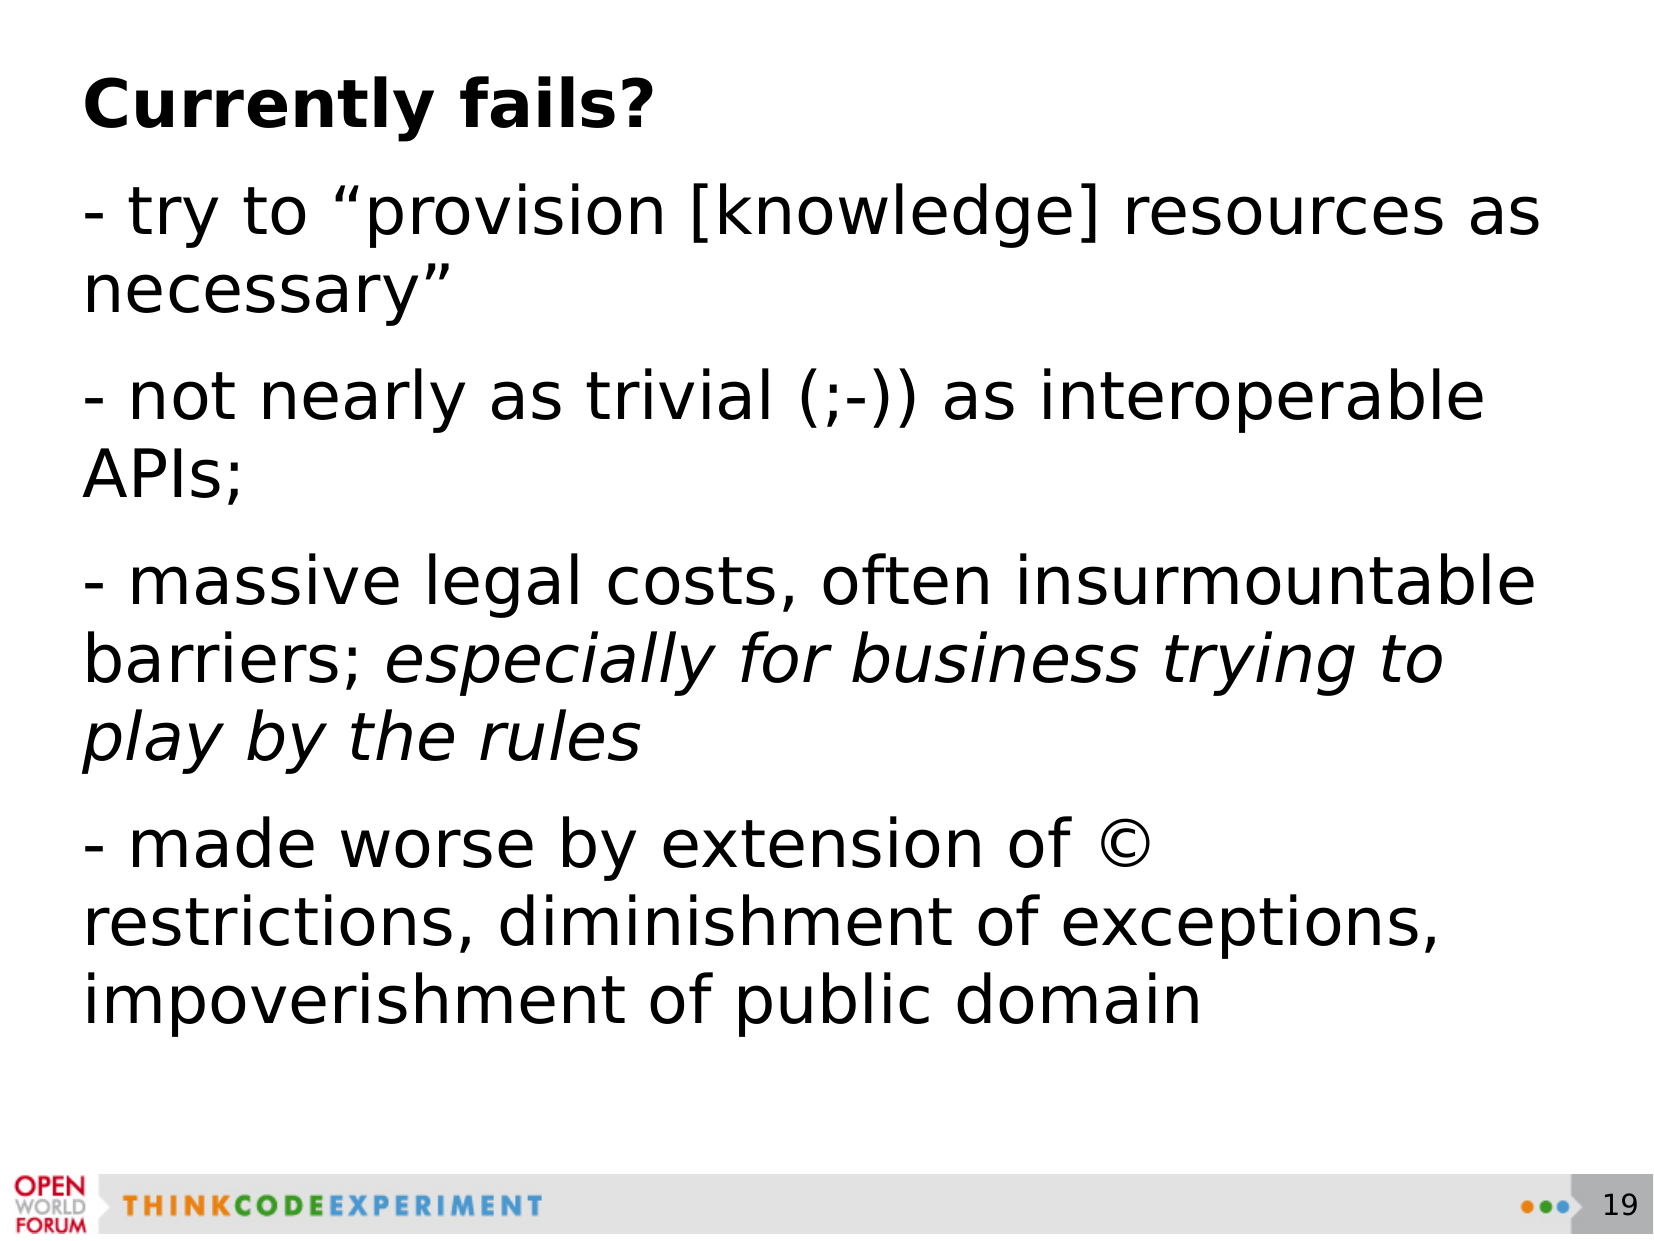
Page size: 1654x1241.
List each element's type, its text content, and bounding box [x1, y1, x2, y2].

list Currently fails? - try to “provision [knowledge] resources as necessary” - not nearly as trivial (;-)) as interoperable APIs; - massive legal costs, often insurmountable barriers; especially for business trying to play by the rules - made worse by extension of © restrictions, diminishment of exceptions, impoverishment of public domain [82, 65, 1571, 1062]
picture [0, 1174, 1654, 1234]
